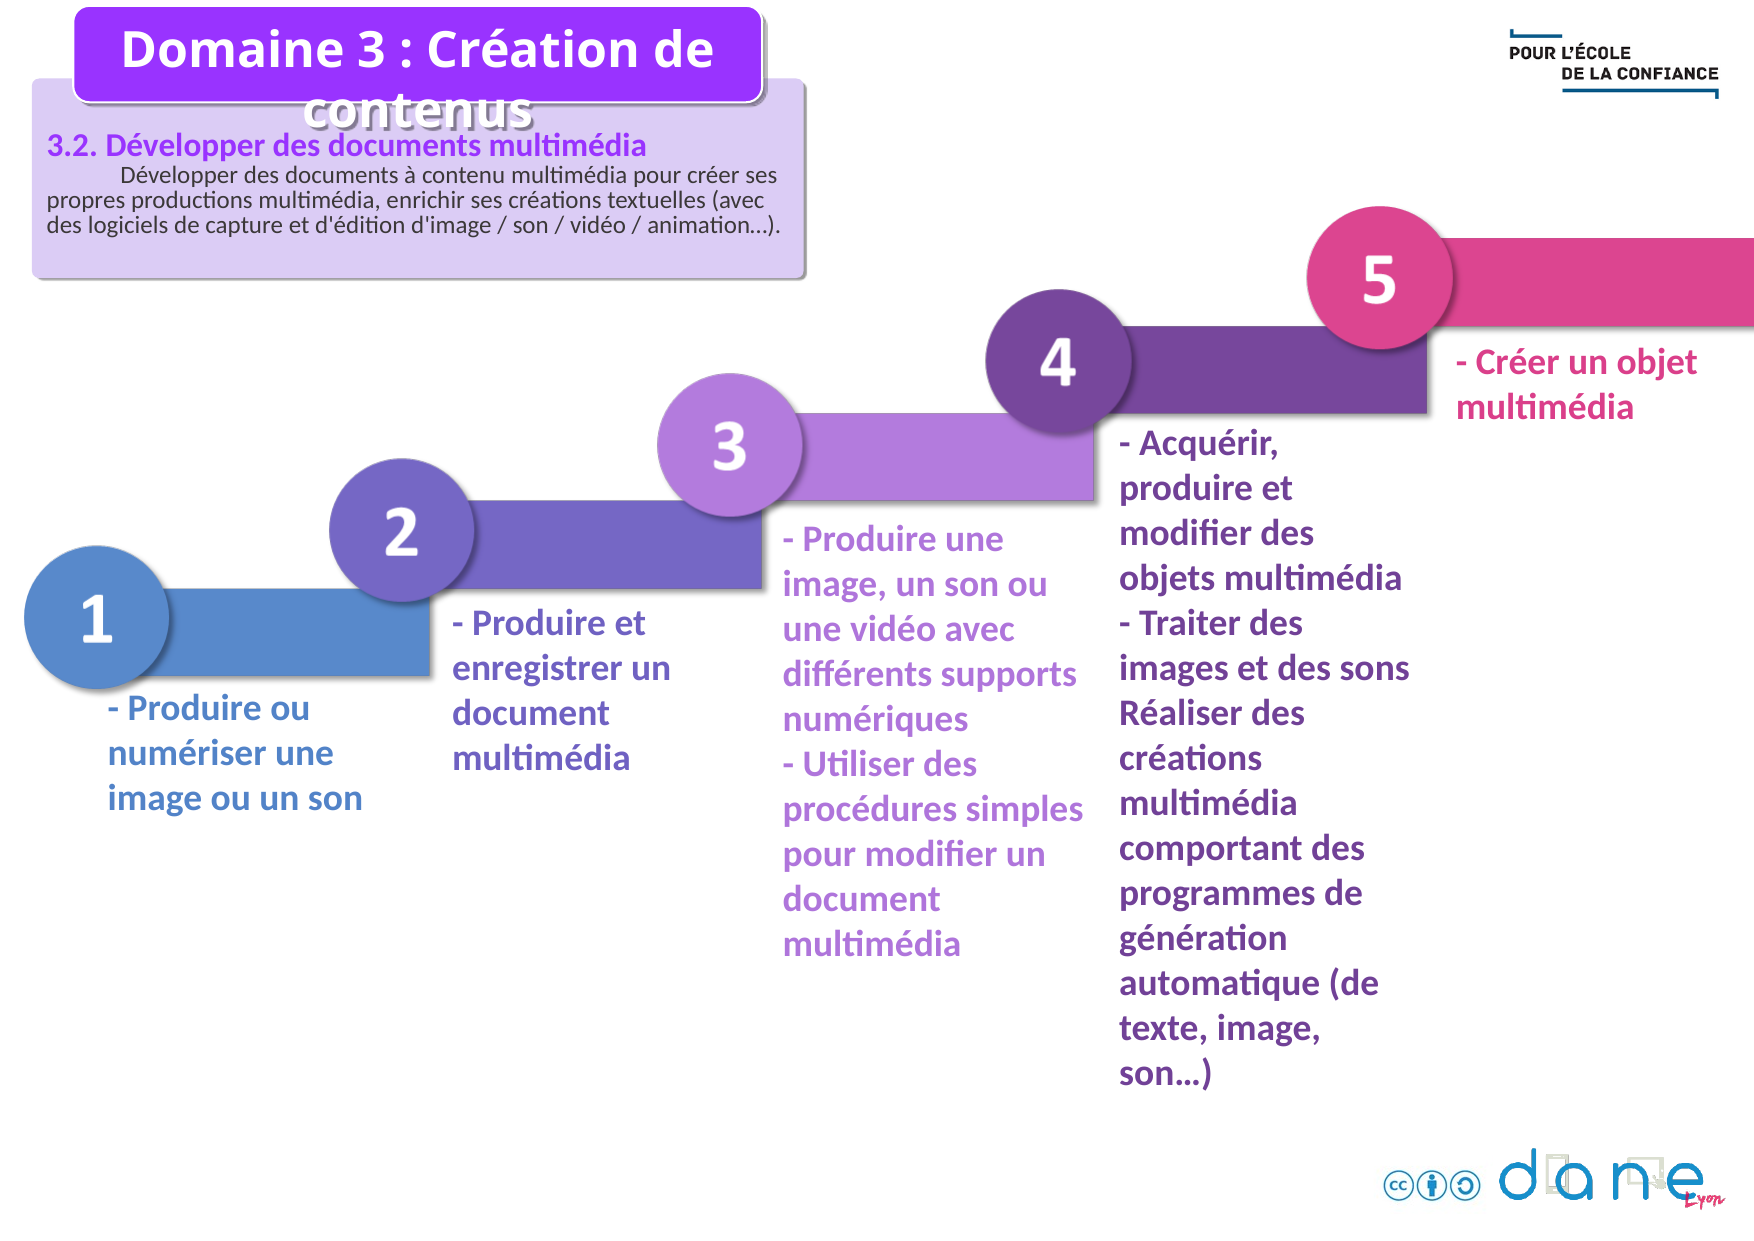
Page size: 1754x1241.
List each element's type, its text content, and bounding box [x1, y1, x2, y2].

text_box [312, 103, 332, 123]
text_box [337, 105, 348, 121]
text_box [504, 103, 524, 123]
text_box Domaine 3 : Création de contenus [73, 5, 763, 103]
text_box 3.2. Développer des documents multimédia Développer des documents à contenu multimédia pour créer ses propres productions multimédia, enrichir ses créations textuelles (avec des logiciels de capture et d'édition d'image / son / vidéo / animation…). [31, 123, 804, 285]
text_box [518, 78, 804, 123]
text_box [403, 103, 418, 123]
text_box [470, 103, 480, 123]
text_box [423, 103, 446, 123]
picture [1493, 12, 1734, 113]
text_box - Produire ou numériser une image ou un son [93, 721, 443, 960]
text_box [369, 105, 380, 123]
text_box [31, 78, 307, 123]
text_box [353, 103, 362, 123]
text_box [453, 105, 464, 123]
picture [1364, 1139, 1729, 1214]
picture [20, 202, 1754, 721]
text_box - Produire et enregistrer un document multimédia [437, 721, 768, 786]
text_box [386, 103, 396, 123]
text_box - Produire une image, un son ou une vidéo avec différents supports numériques - Utiliser des procédures simples pour modifier un document multimédia [768, 721, 1100, 972]
text_box [486, 103, 497, 122]
text_box [423, 105, 433, 110]
text_box - Acquérir, produire et modifier des objets multimédia - Traiter des images et des sons Réaliser des créations multimédia comportant des programmes de génération automatique (de texte, image, son…) [1104, 721, 1429, 1146]
